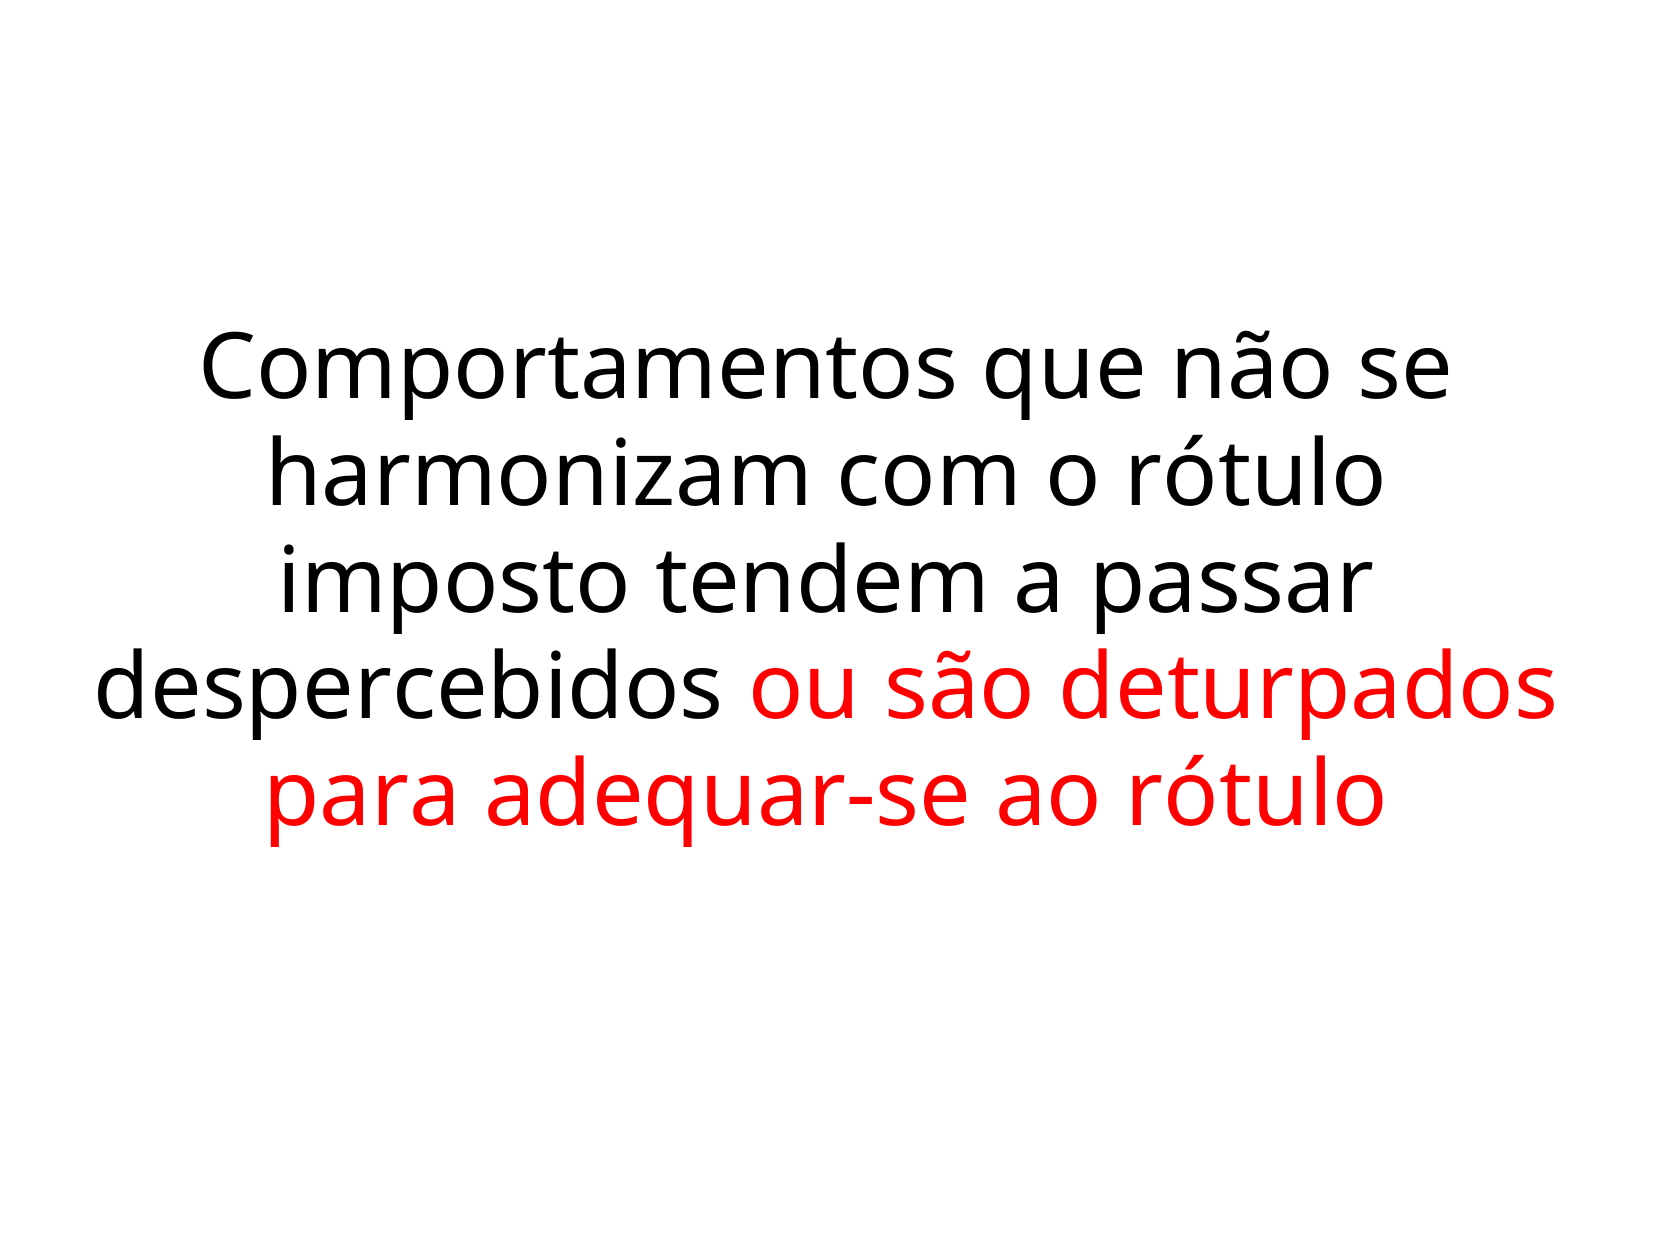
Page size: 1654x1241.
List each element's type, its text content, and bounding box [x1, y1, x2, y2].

text_box Comportamentos que não se harmonizam com o rótulo imposto tendem a passar despercebidos ou são deturpados para adequar-se ao rótulo [82, 311, 1571, 846]
